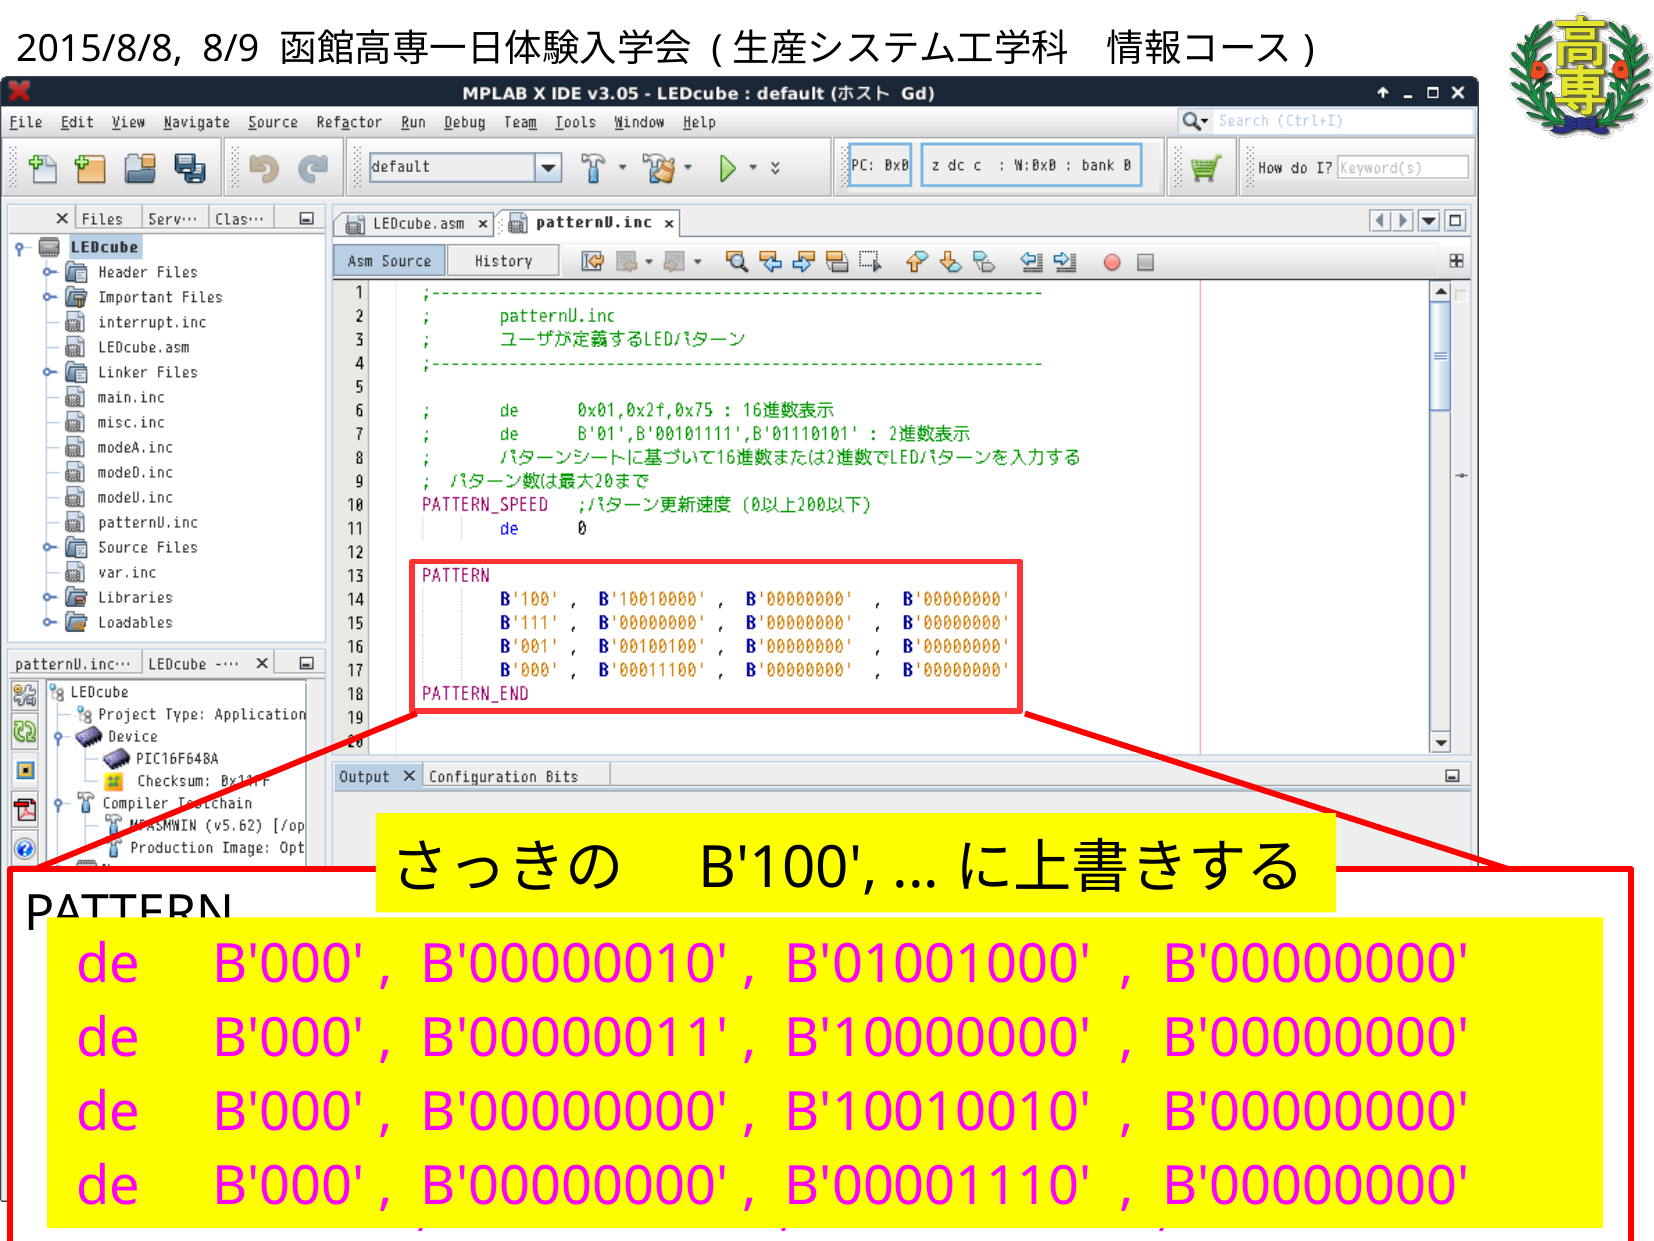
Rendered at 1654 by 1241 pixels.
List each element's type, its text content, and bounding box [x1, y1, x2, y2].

text_box PATTERN de B'100' , B'10010000' , B'00000000' , B'00000000' de B'111' , B'00000000' , B'00000000' , B'00000000' de B'001' , B'00100100' , B'00000000' , B'00000000' de B'000' , B'00011100' , B'00000000' , B'00000000' PATTERN_END [10, 869, 1631, 1202]
picture [415, 564, 1017, 708]
picture [1506, 0, 1654, 157]
picture [1337, 818, 1479, 866]
text_box de B'000' , B'00000010' , B'01001000' , B'00000000' de B'000' , B'00000011' , B'10000000' , B'00000000' de B'000' , B'00000000' , B'10010010' , B'00000000' de B'000' , B'00000000' , B'00001110' , B'00000000' [47, 917, 1604, 1150]
text_box さっきの B'100', ...に上書きする [375, 813, 1337, 894]
picture [0, 76, 1479, 1202]
